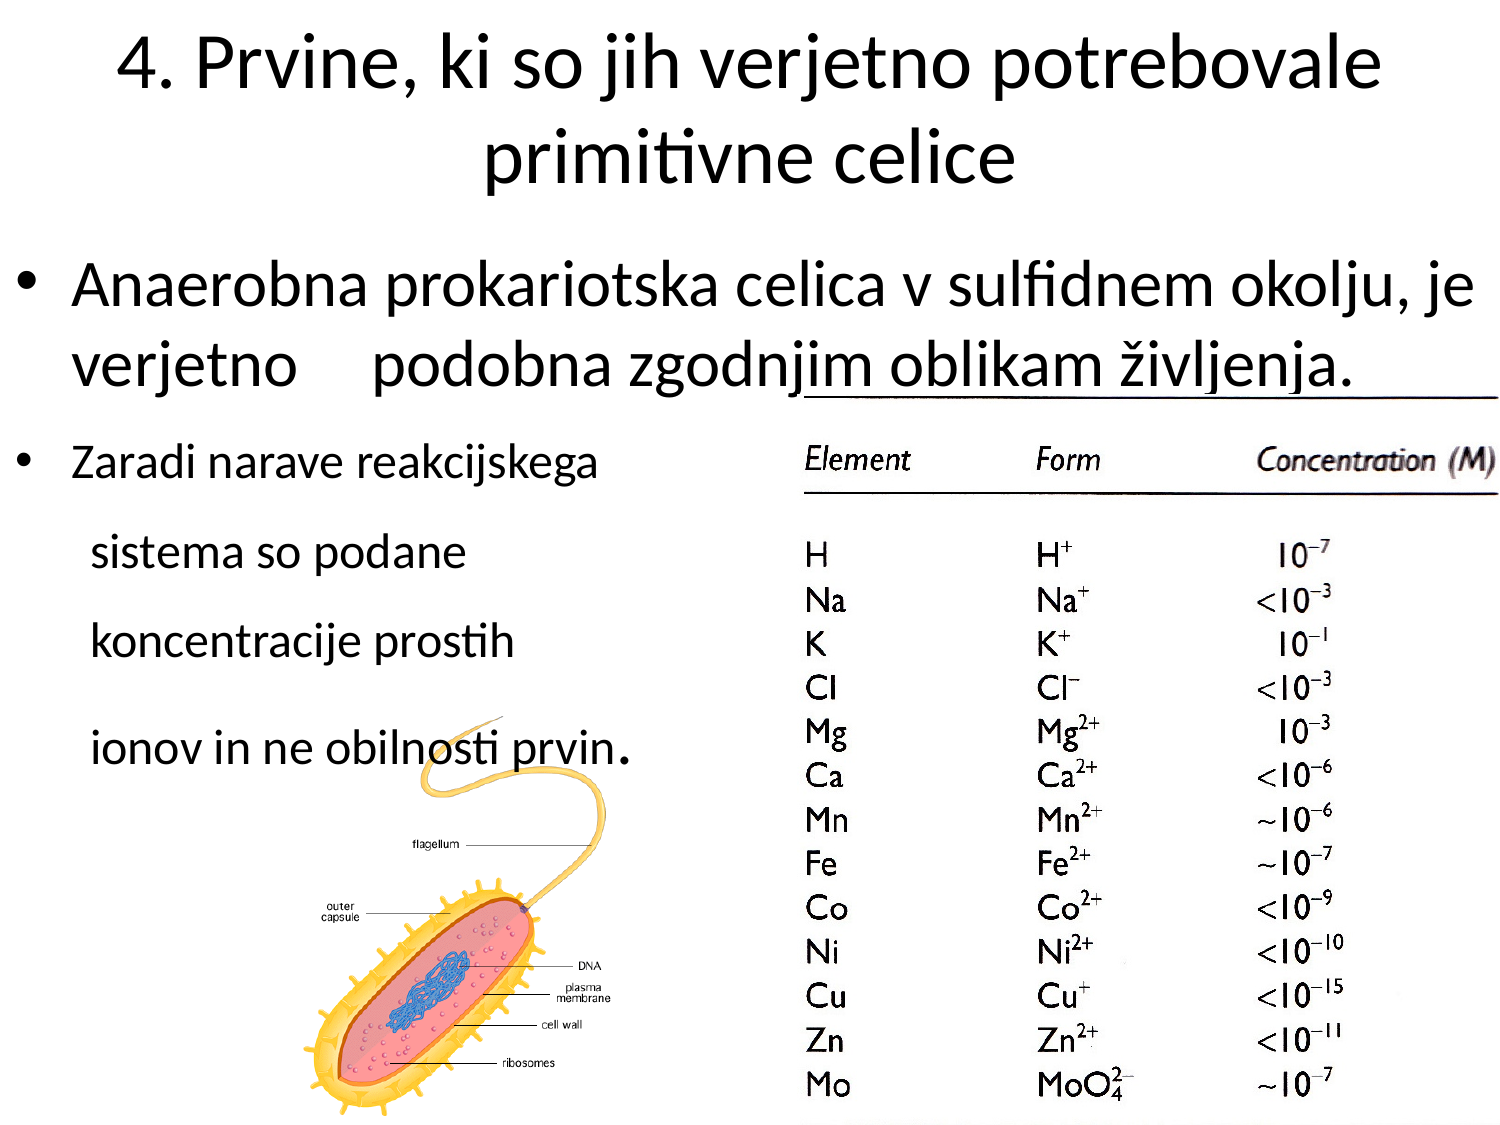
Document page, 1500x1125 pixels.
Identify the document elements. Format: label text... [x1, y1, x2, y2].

picture [797, 394, 1500, 1125]
list Anaerobna prokariotska celica v sulfidnem okolju, je verjetno podobna zgodnjim oblikam življenja. Zaradi narave reakcijskega sistema so podane koncentracije prostih ionov in ne obilnosti prvin. [0, 231, 1500, 1125]
title 4. Prvine, ki so jih verjetno potrebovale primitivne celice [0, 0, 1500, 209]
